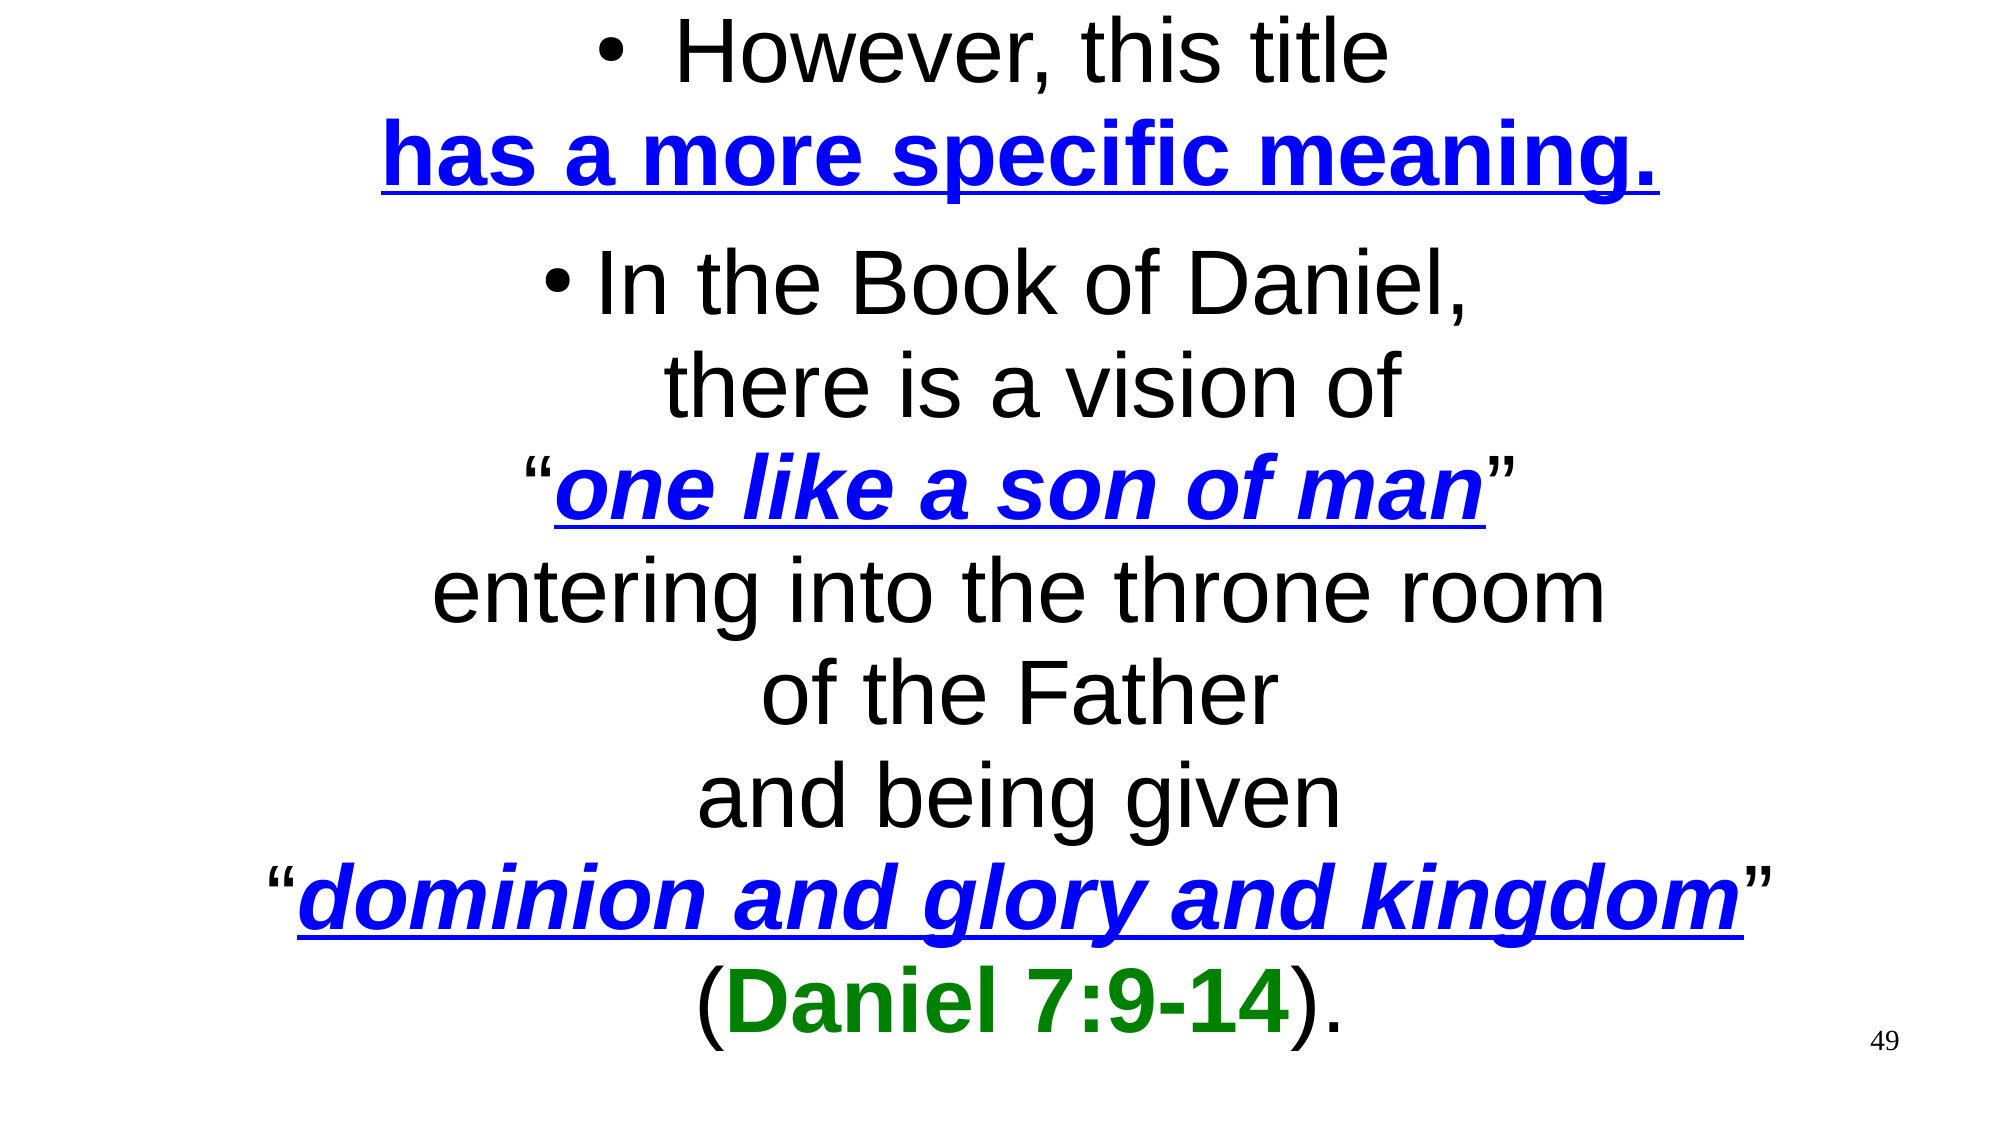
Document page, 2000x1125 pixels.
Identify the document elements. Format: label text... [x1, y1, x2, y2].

list However, this title has a more specific meaning. In the Book of Daniel, there is a vision of “one like a son of man” entering into the throne room of the Father and being given “dominion and glory and kingdom” (Daniel 7:9-14). [0, 0, 1996, 1123]
